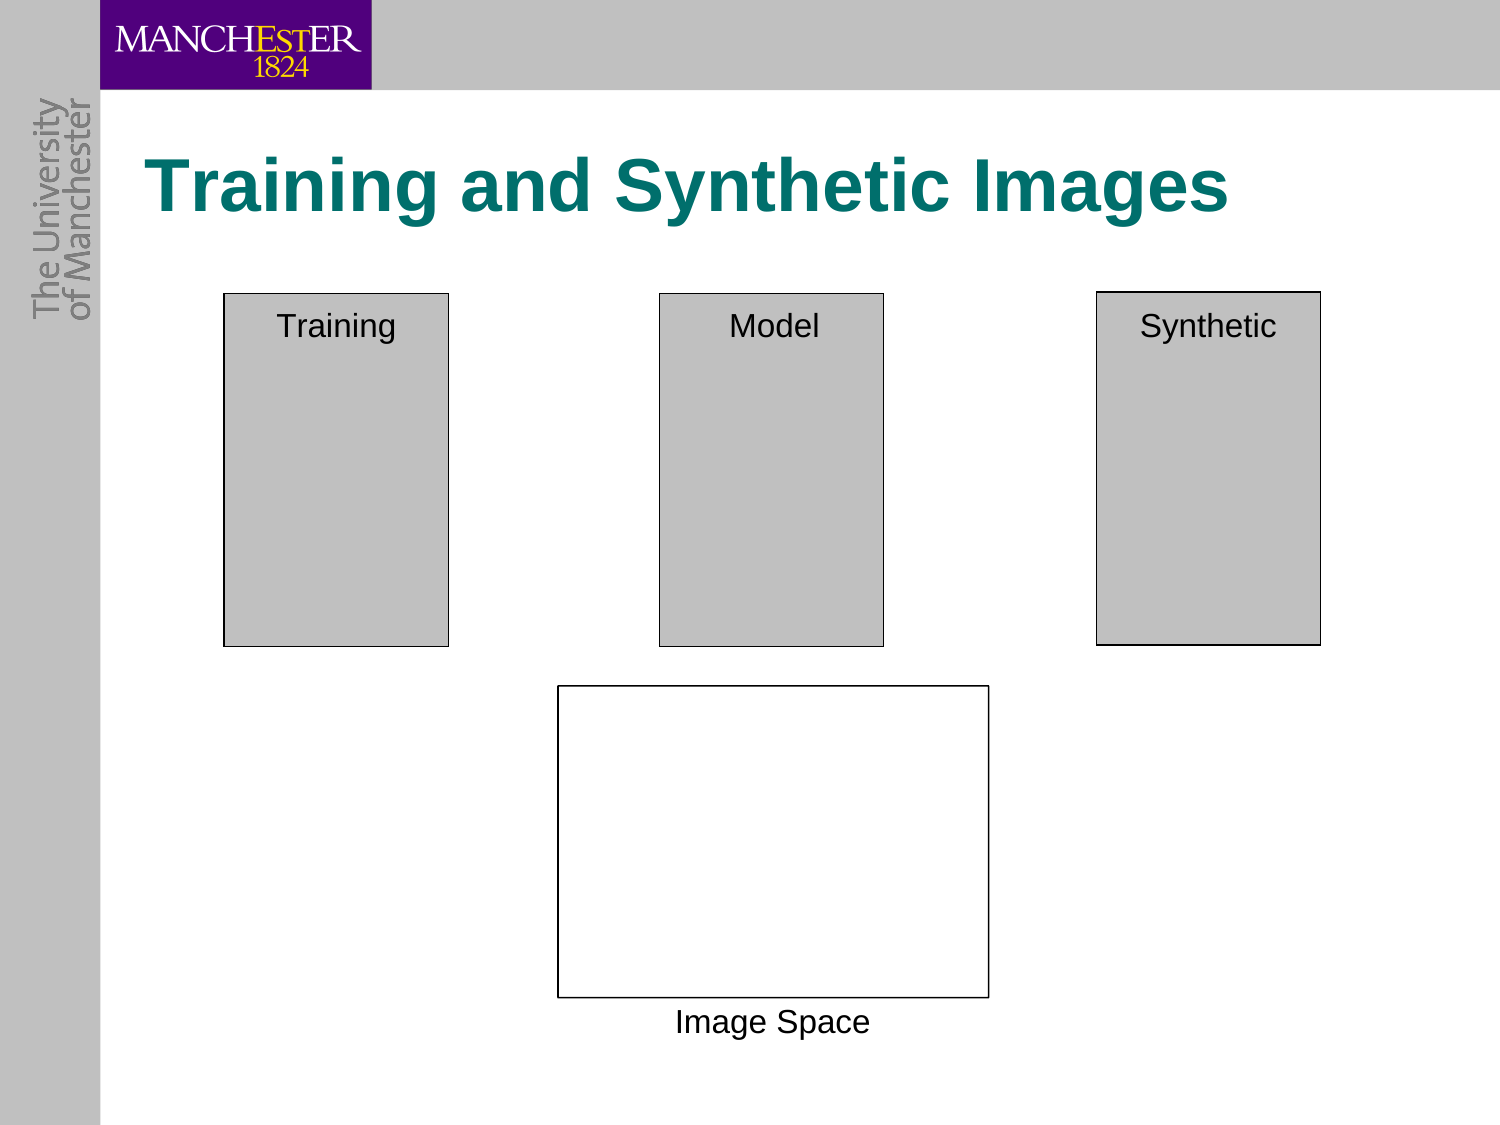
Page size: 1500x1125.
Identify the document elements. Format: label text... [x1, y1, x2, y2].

text_box Model [714, 299, 835, 353]
text_box Image Space [660, 995, 887, 1049]
text_box [659, 293, 884, 647]
picture [0, 0, 372, 320]
text_box [224, 293, 449, 647]
title Training and Synthetic Images [129, 120, 1406, 251]
text_box Training [261, 299, 412, 353]
text_box Synthetic [1124, 299, 1292, 353]
text_box [1096, 291, 1321, 645]
